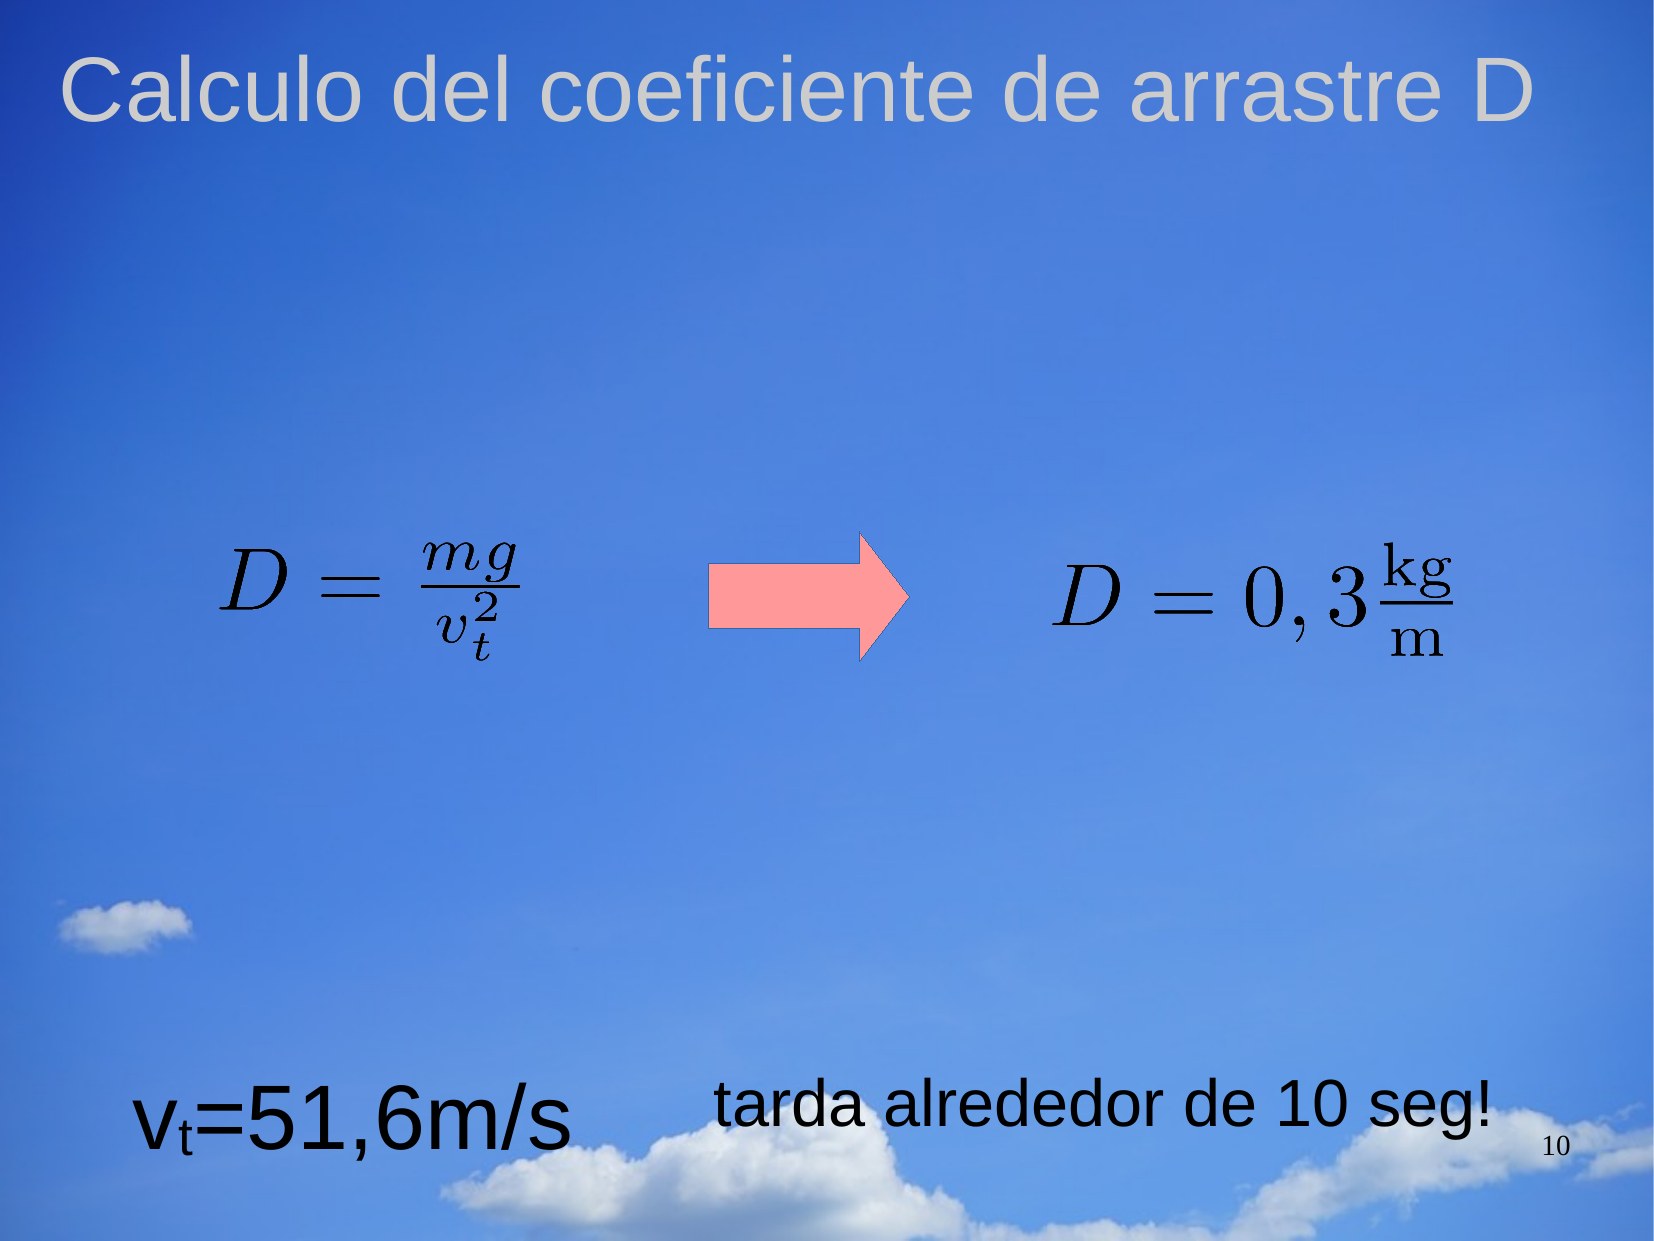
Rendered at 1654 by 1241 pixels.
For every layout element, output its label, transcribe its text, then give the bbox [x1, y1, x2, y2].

text_box [708, 531, 910, 662]
title Calculo del coeficiente de arrastre D [59, 37, 1548, 142]
text_box vt=51,6m/s [0, 1051, 731, 1184]
picture [0, 0, 1654, 1241]
text_box tarda alrededor de 10 seg! [685, 1028, 1524, 1178]
